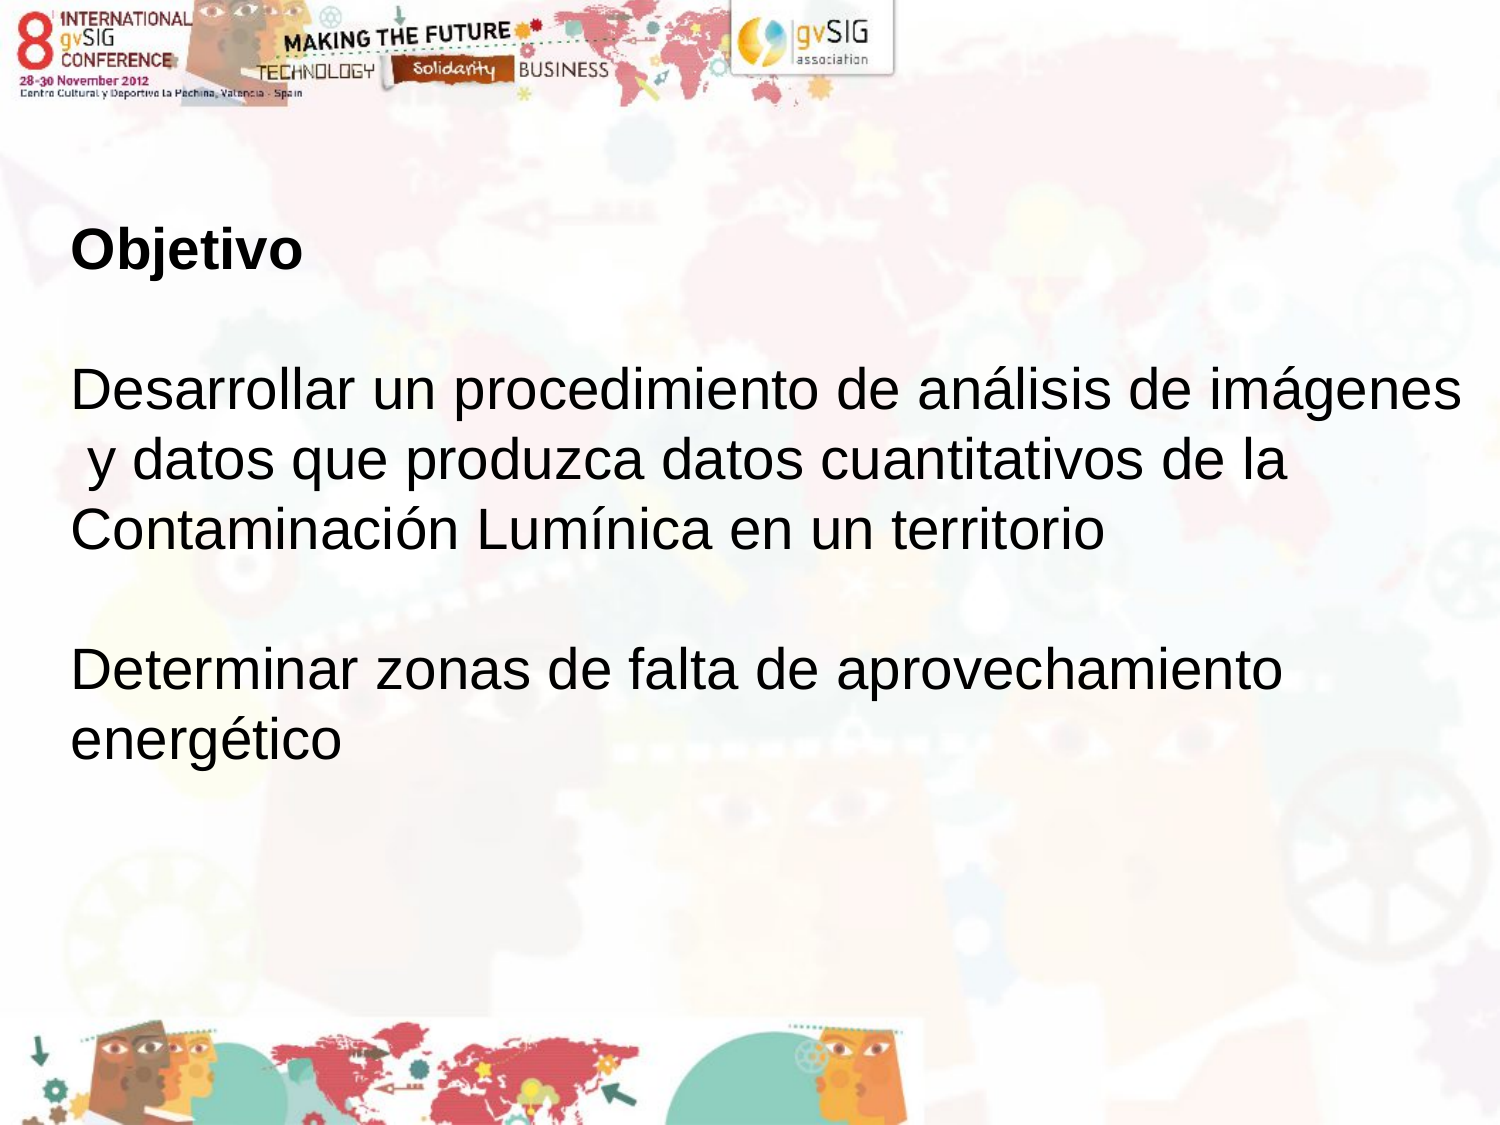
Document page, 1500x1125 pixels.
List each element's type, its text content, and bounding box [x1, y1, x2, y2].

picture [0, 0, 1500, 1125]
text_box Objetivo Desarrollar un procedimiento de análisis de imágenes y datos que produzca datos cuantitativos de la Contaminación Lumínica en un territorio Determinar zonas de falta de aprovechamiento energético [56, 203, 1480, 779]
